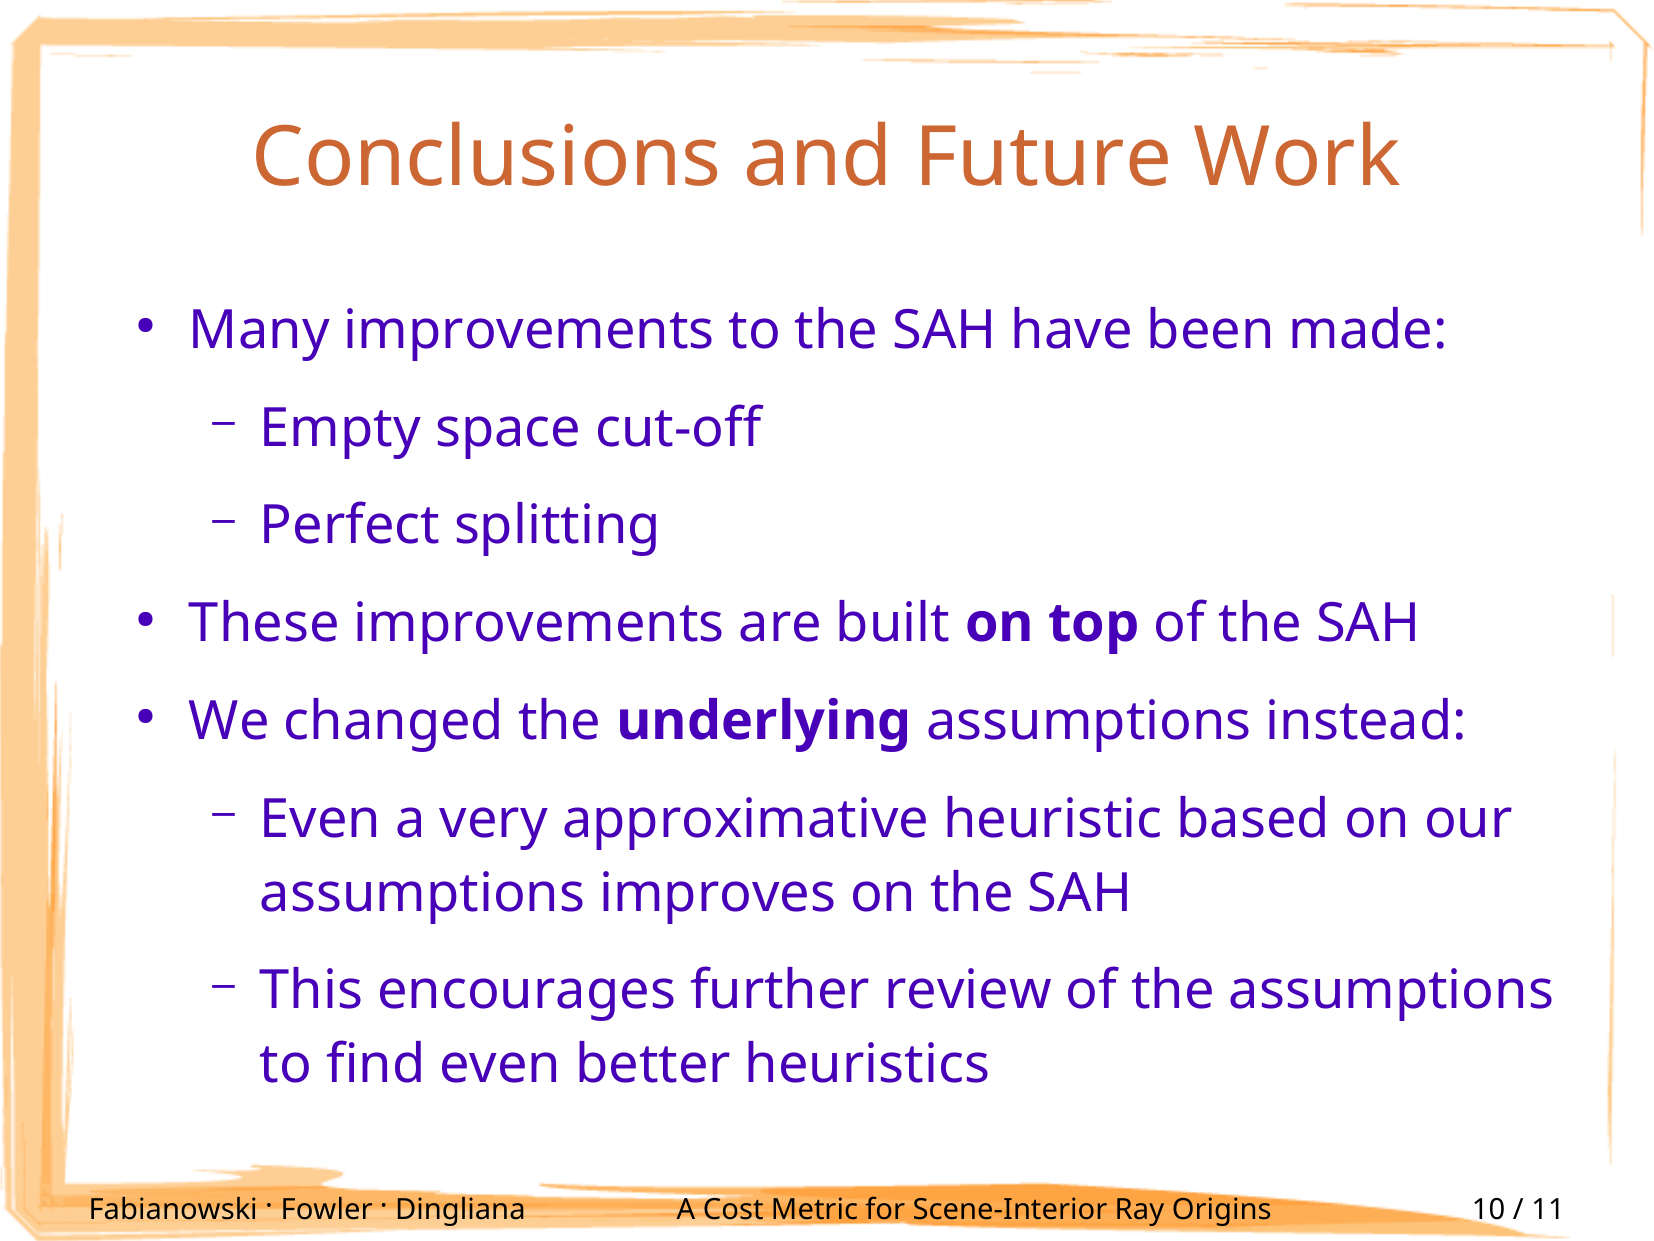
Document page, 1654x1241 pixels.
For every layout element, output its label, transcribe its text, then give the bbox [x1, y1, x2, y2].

title Conclusions and Future Work [82, 49, 1571, 257]
list Many improvements to the SAH have been made: Empty space cut-off Perfect splitting These improvements are built on top of the SAH We changed the underlying assumptions instead: Even a very approximative heuristic based on our assumptions improves on the SAH This encourages further review of the assumptions to find even better heuristics [118, 290, 1580, 1049]
picture [0, 0, 1654, 1241]
